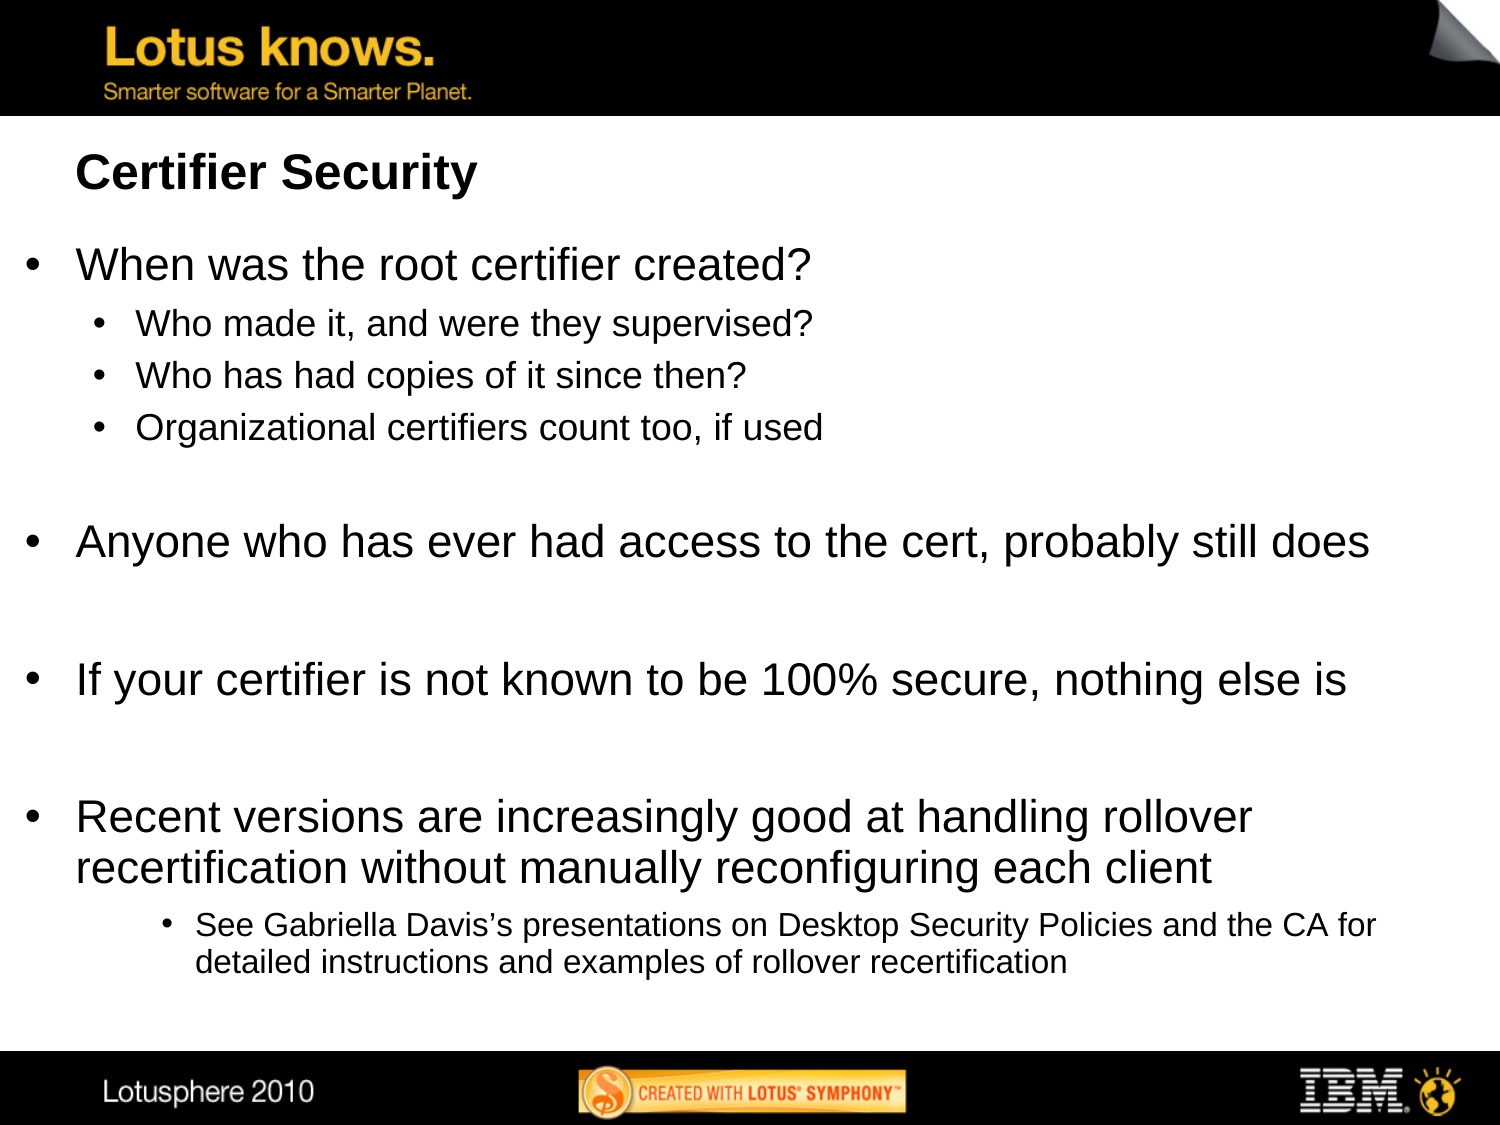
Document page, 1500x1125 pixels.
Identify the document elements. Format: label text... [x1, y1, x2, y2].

picture [0, 1053, 1500, 1125]
title Certifier Security [74, 137, 1475, 200]
list When was the root certifier created? Who made it, and were they supervised? Who has had copies of it since then? Organizational certifiers count too, if used Anyone who has ever had access to the cert, probably still does If your certifier is not known to be 100% secure, nothing else is Recent versions are increasingly good at handling rollover recertification without manually reconfiguring each client See Gabriella Davis’s presentations on Desktop Security Policies and the CA for detailed instructions and examples of rollover recertification [24, 237, 1476, 1026]
picture [0, 0, 1500, 114]
